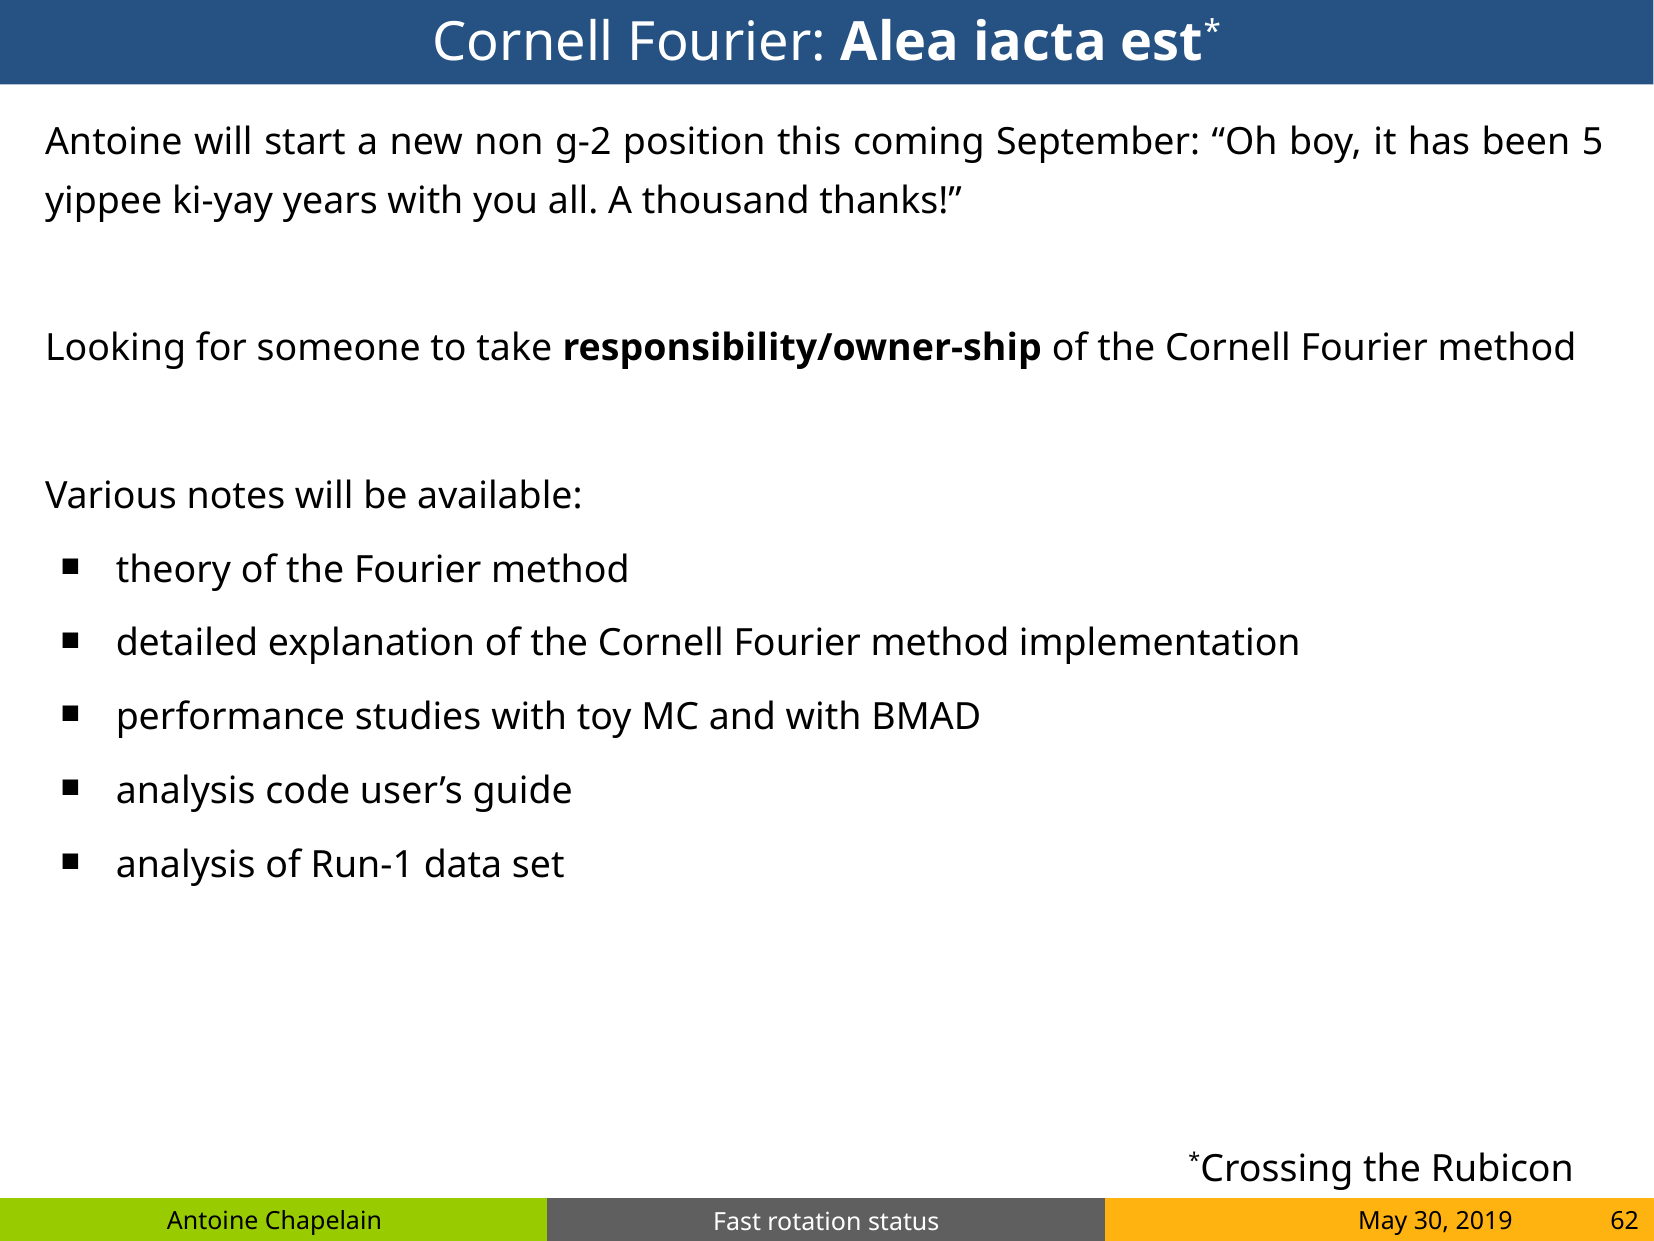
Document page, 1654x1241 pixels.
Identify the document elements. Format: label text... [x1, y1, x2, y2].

title Cornell Fourier: Alea iacta est* [0, 0, 1654, 85]
text_box *Crossing the Rubicon [1173, 1134, 1654, 1210]
list Antoine will start a new non g-2 position this coming September: “Oh boy, it has been 5 yippee ki-yay years with you all. A thousand thanks!” Looking for someone to take responsibility/owner-ship of the Cornell Fourier method Various notes will be available: theory of the Fourier method detailed explanation of the Cornell Fourier method implementation performance studies with toy MC and with BMAD analysis code user’s guide analysis of Run-1 data set [45, 106, 1606, 1186]
